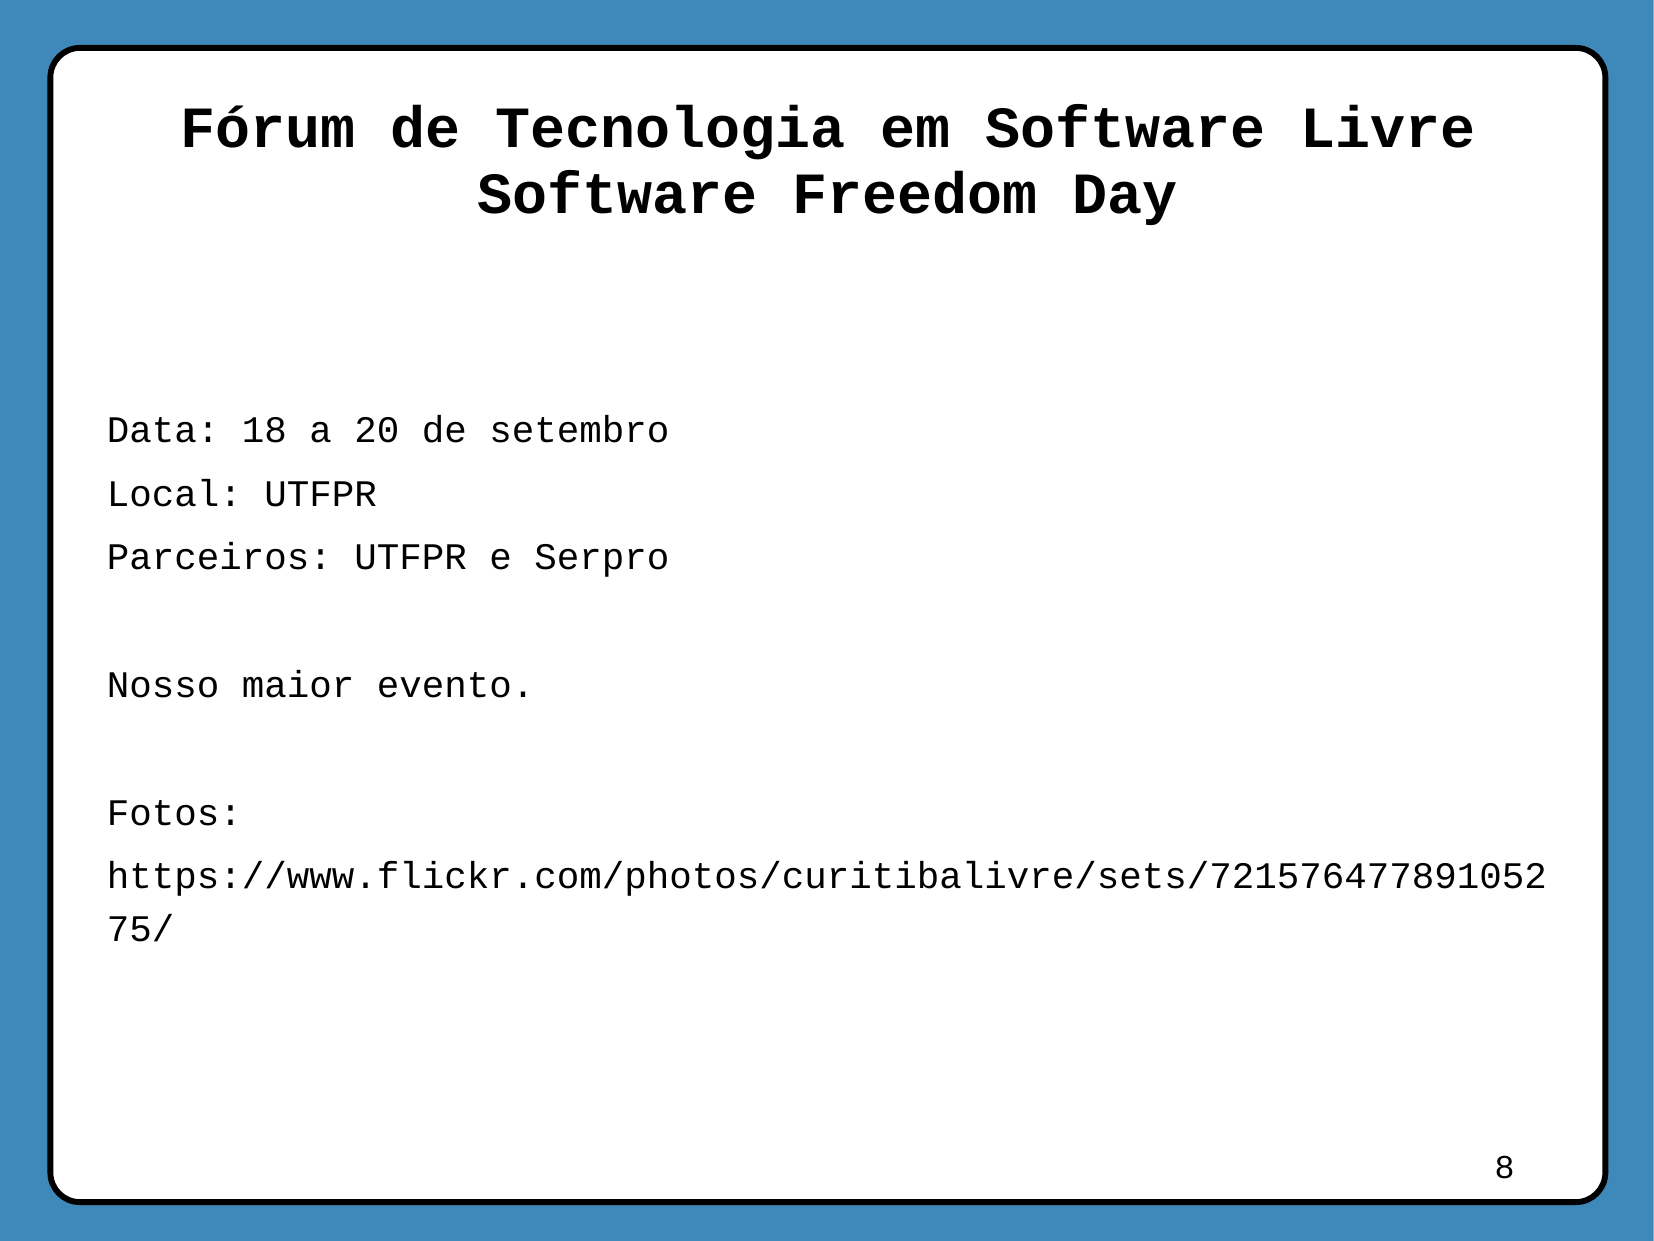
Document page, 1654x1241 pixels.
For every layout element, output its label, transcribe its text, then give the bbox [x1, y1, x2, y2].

picture [0, 0, 1654, 1241]
text_box <número> [1494, 1150, 1654, 1224]
list Data: 18 a 20 de setembro Local: UTFPR Parceiros: UTFPR e Serpro Nosso maior evento. Fotos: https://www.flickr.com/photos/curitibalivre/sets/72157647789105275/ [106, 389, 1547, 1023]
title Fórum de Tecnologia em Software Livre Software Freedom Day [121, 61, 1534, 269]
